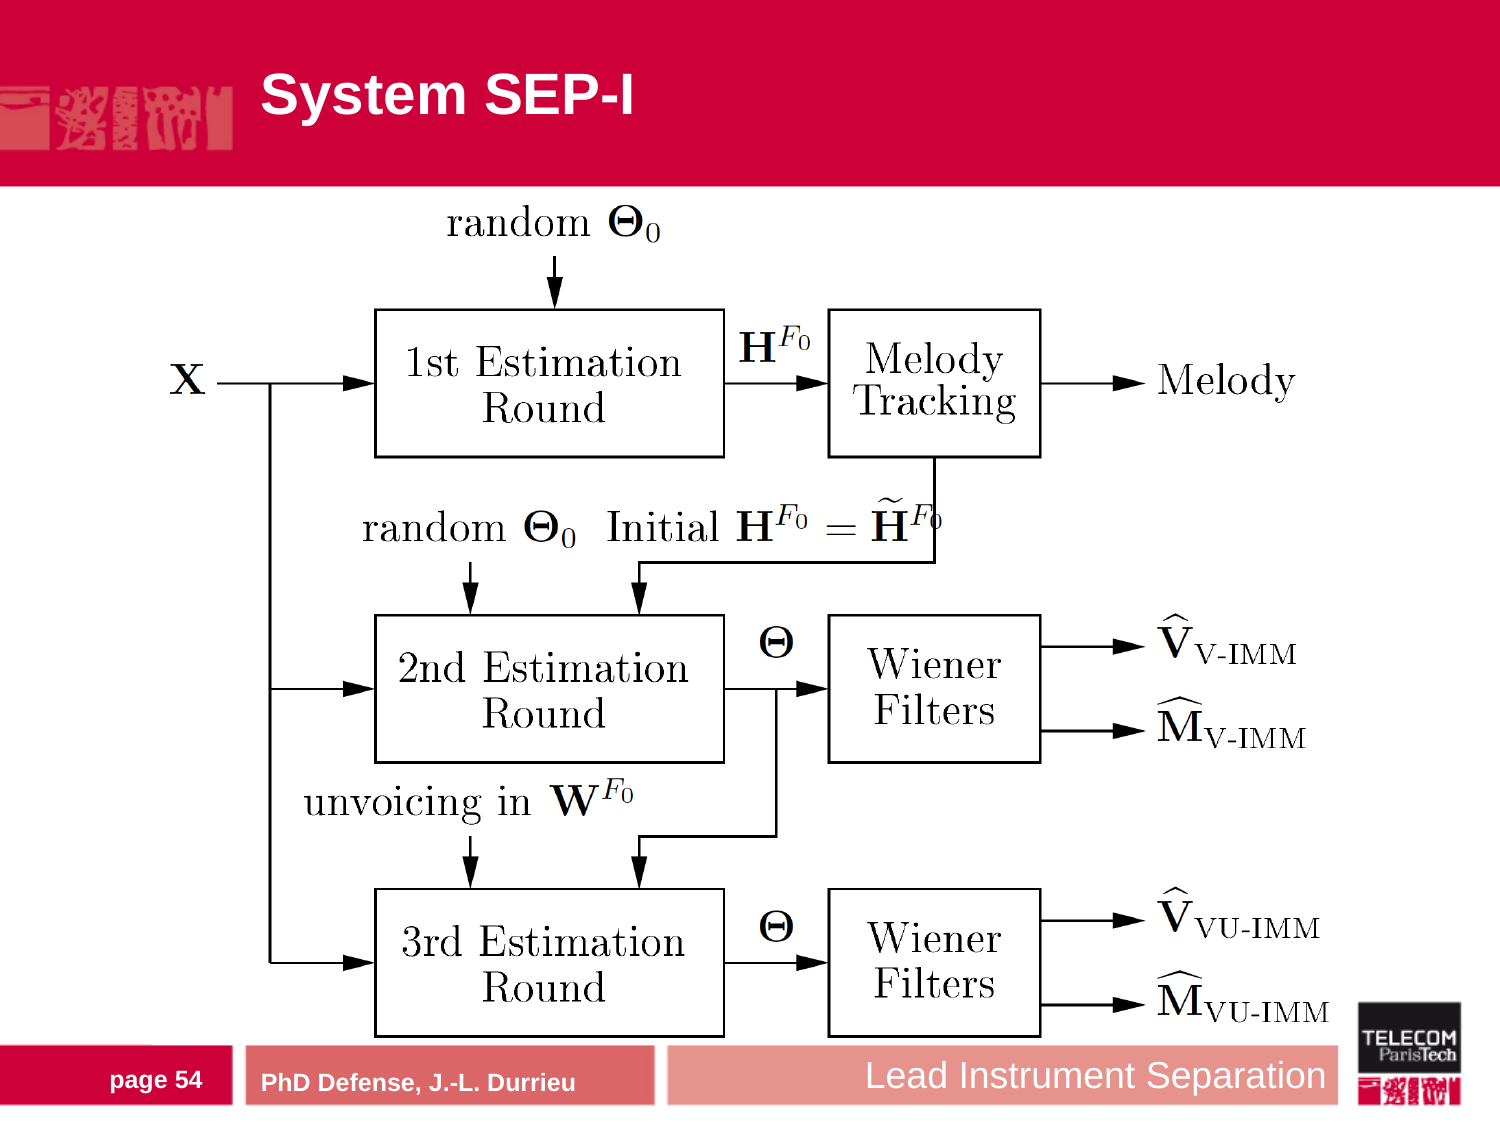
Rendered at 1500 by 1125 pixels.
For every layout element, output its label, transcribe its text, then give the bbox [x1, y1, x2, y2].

title System SEP-I [245, 23, 1459, 166]
text_box Lead Instrument Separation [712, 1045, 1342, 1112]
picture [0, 0, 1500, 1125]
